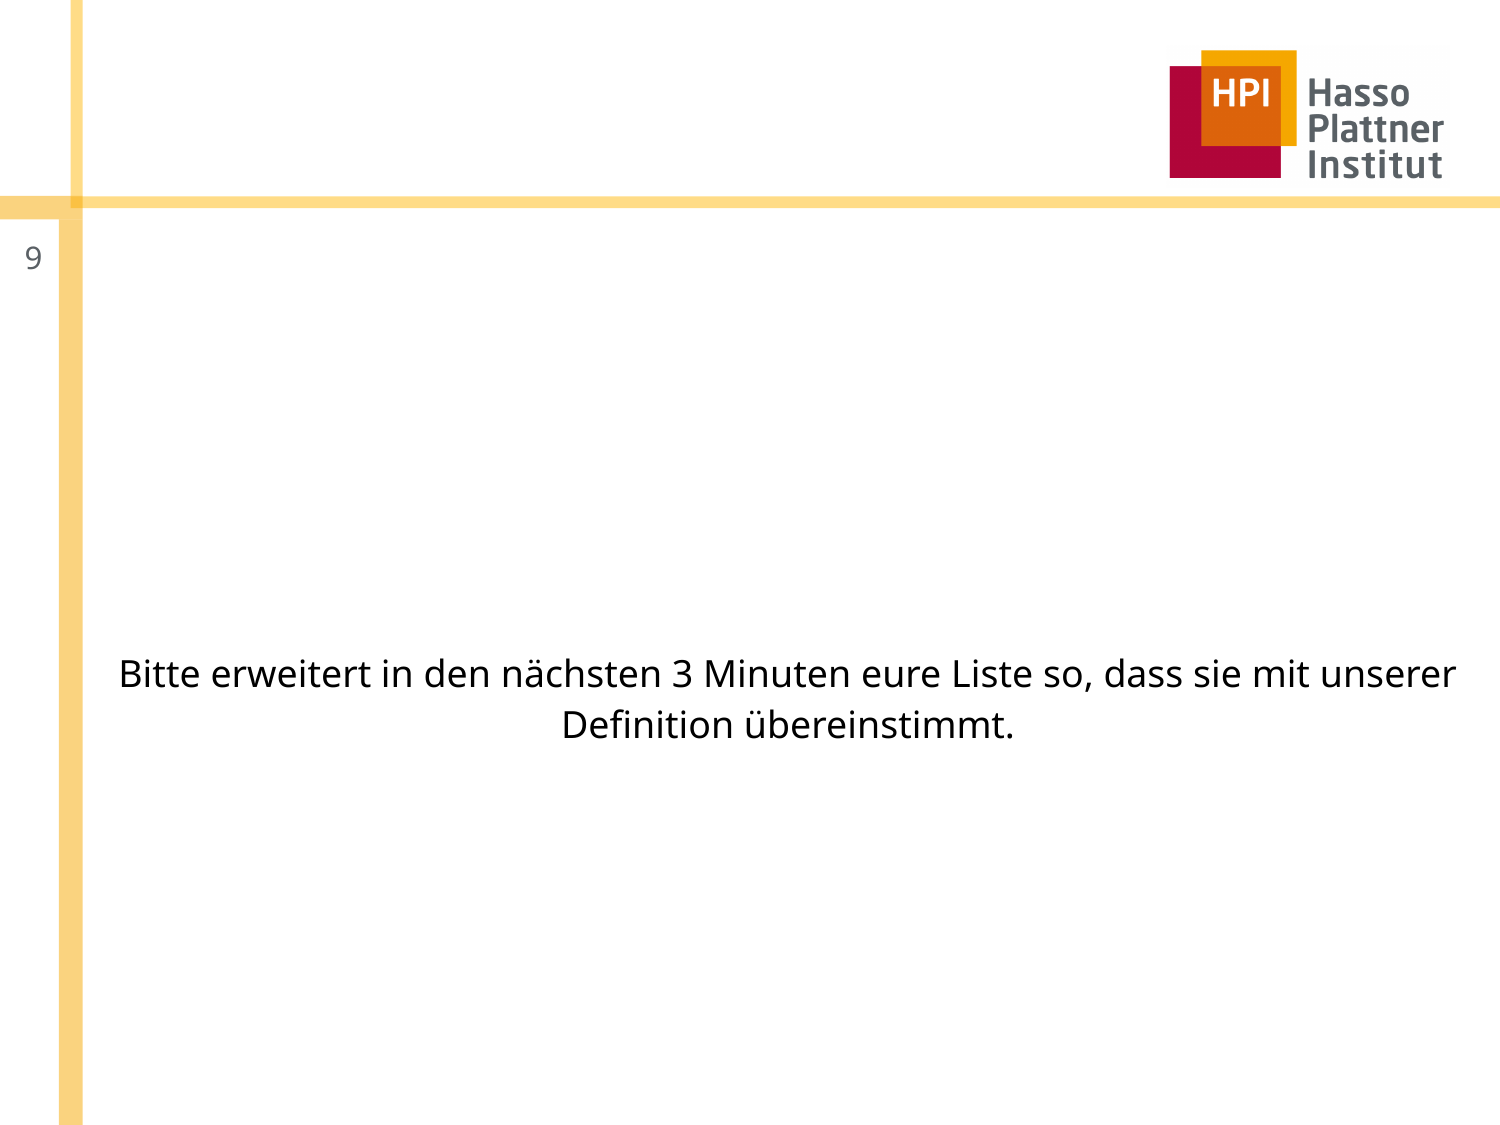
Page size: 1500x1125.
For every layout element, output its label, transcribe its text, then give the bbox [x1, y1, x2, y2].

subtitle Bitte erweitert in den nächsten 3 Minuten eure Liste so, dass sie mit unserer Definition übereinstimmt. [117, 333, 1459, 1063]
